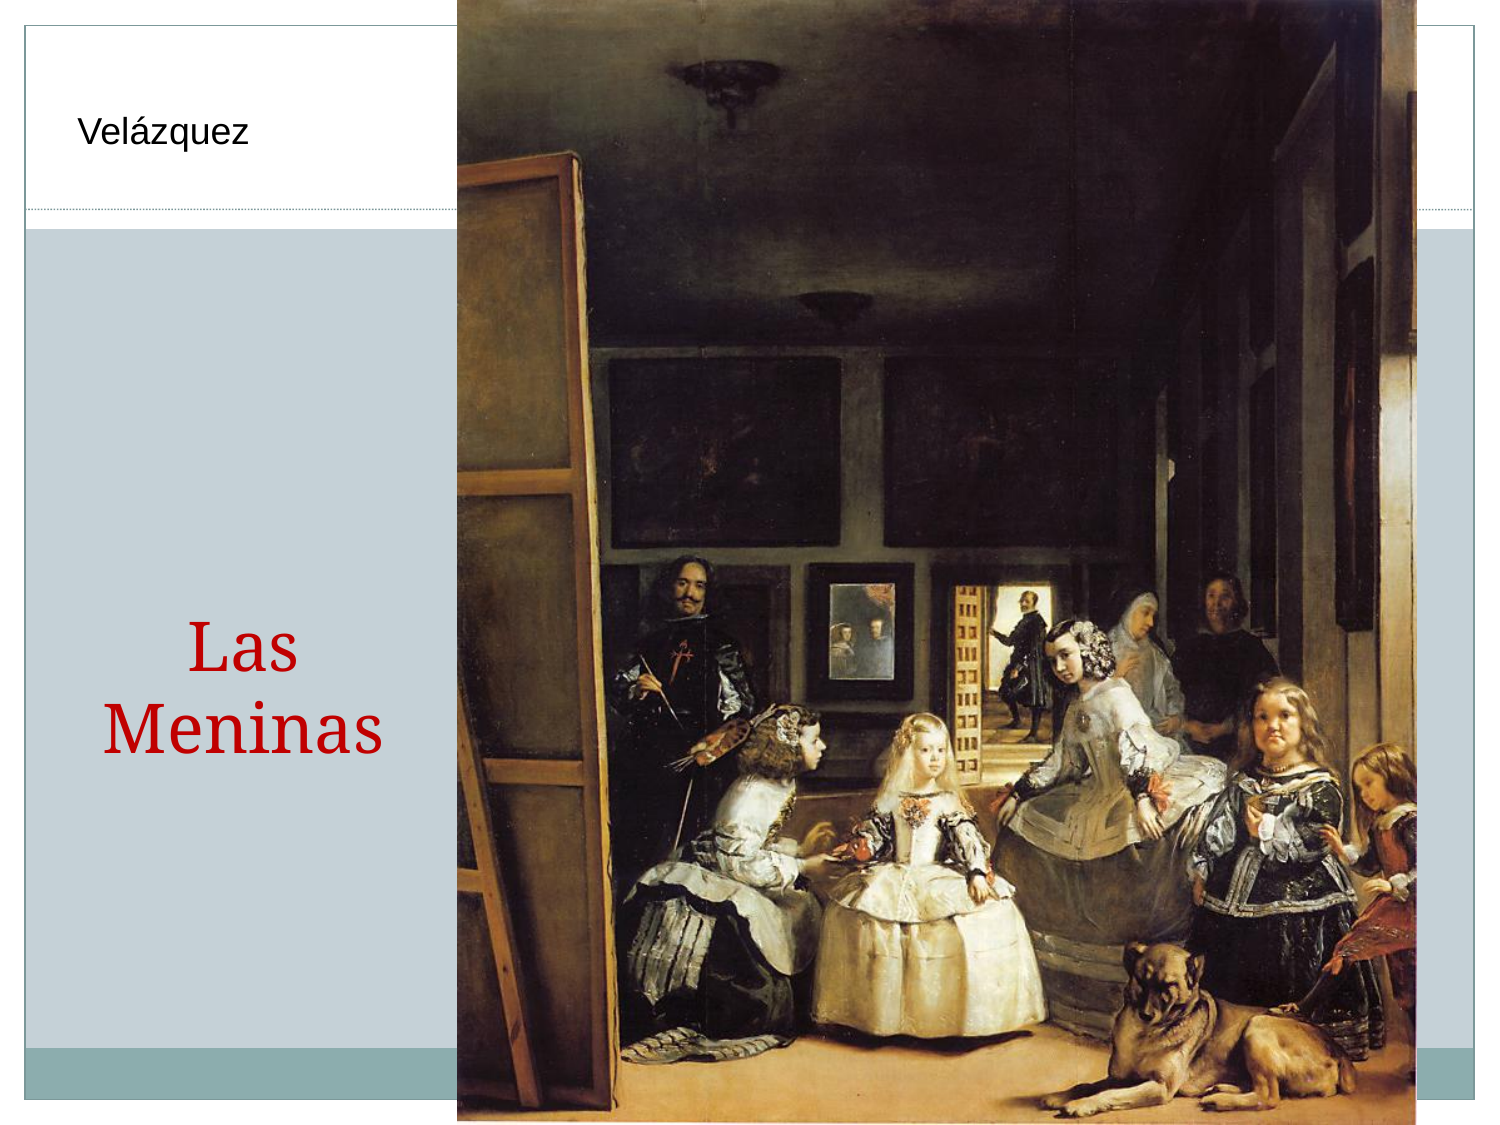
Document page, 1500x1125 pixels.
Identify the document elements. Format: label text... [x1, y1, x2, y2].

text_box Velázquez [62, 100, 275, 205]
title Las Meninas [37, 487, 451, 775]
picture [457, 0, 1417, 1125]
